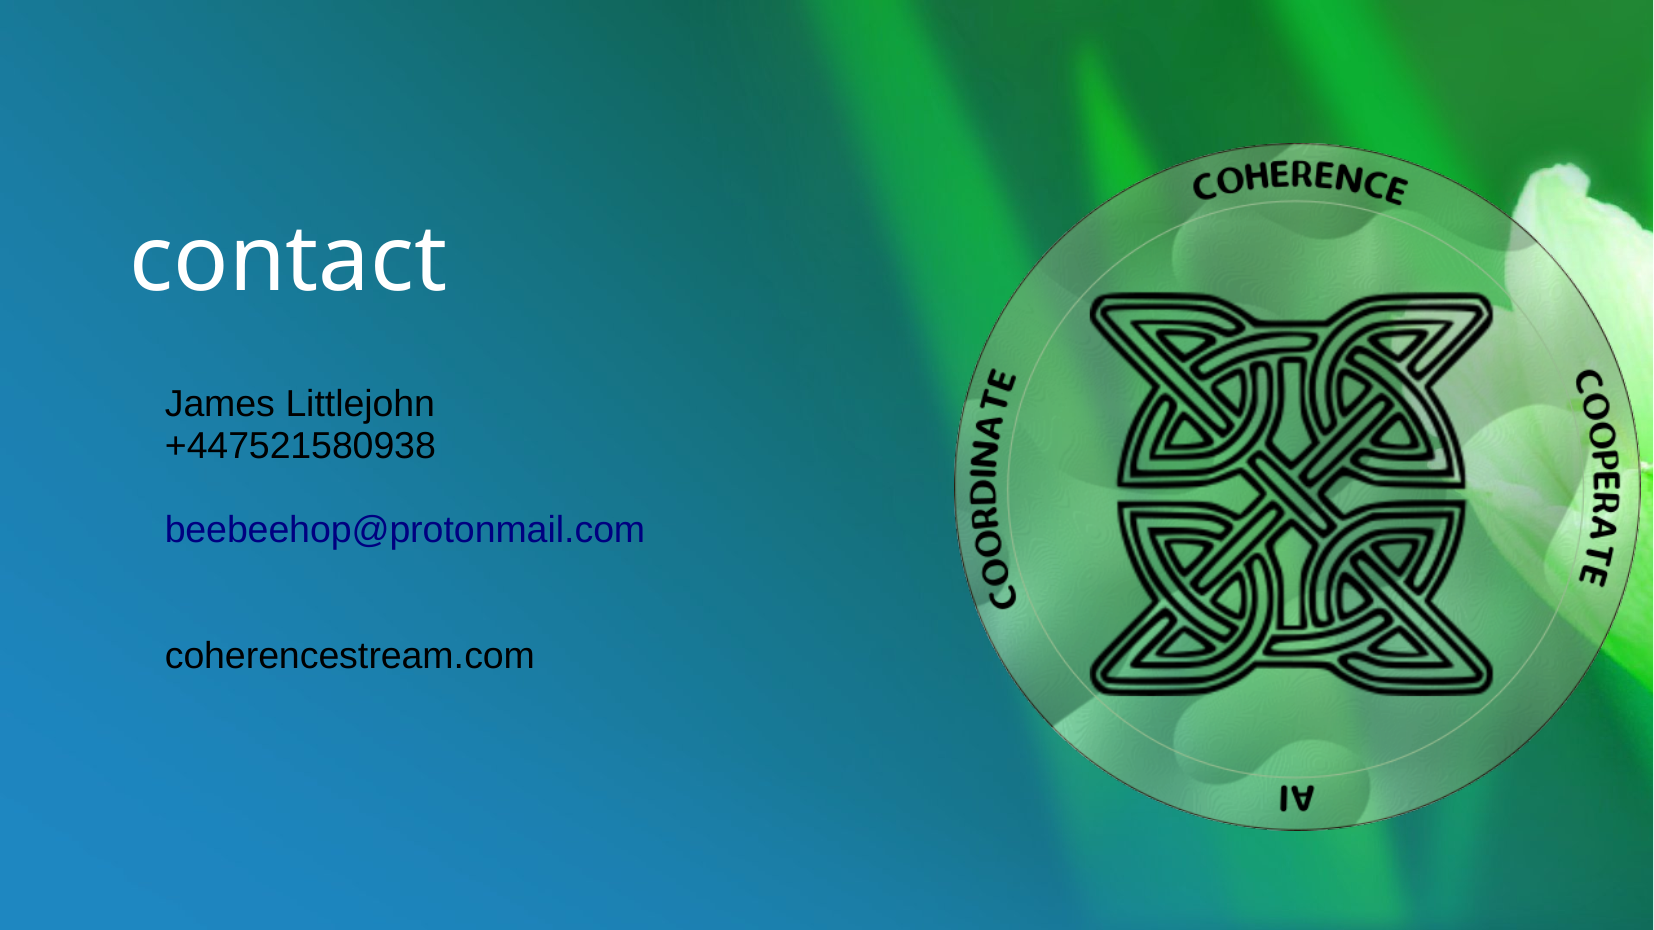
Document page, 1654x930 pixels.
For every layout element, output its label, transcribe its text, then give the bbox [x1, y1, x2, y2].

picture [0, 0, 1654, 930]
text_box James Littlejohn +447521580938 beebeehop@protonmail.com coherencestream.com [149, 374, 825, 684]
text_box contact [10, 191, 567, 317]
